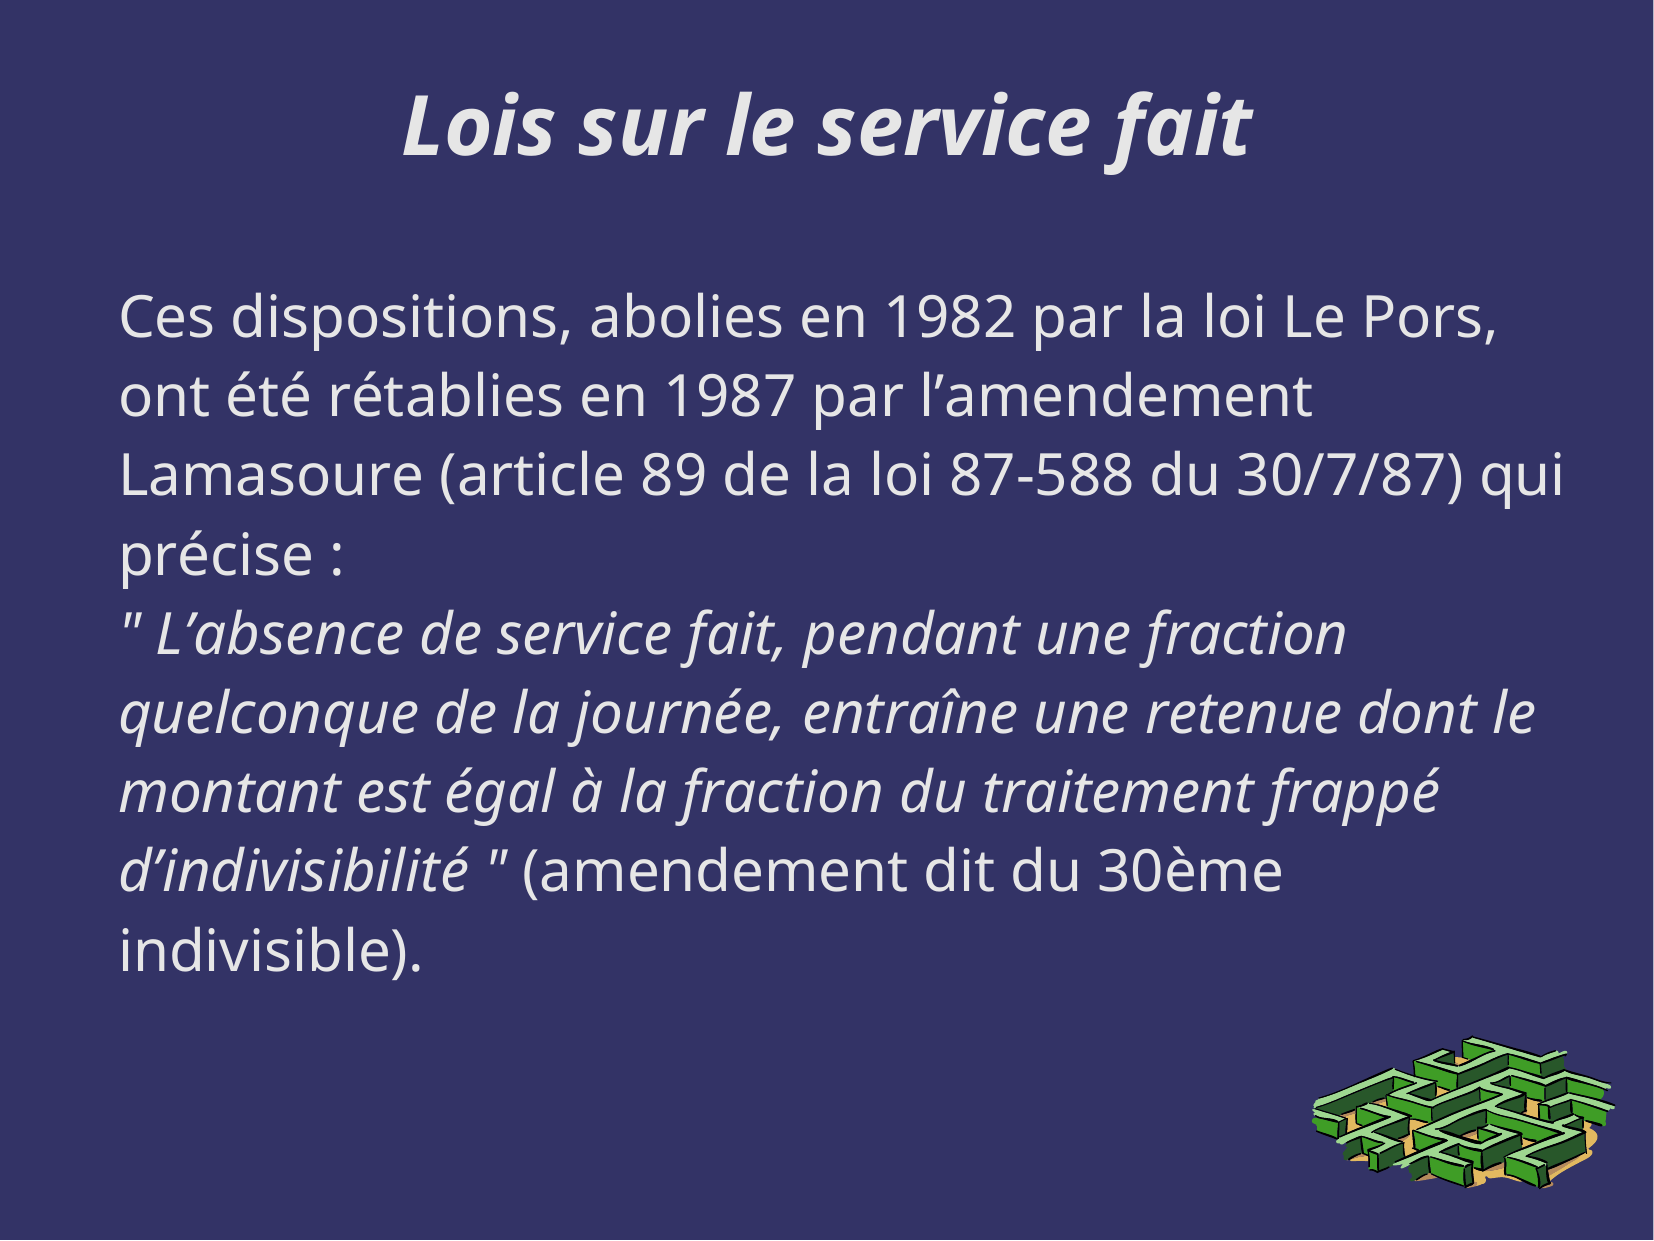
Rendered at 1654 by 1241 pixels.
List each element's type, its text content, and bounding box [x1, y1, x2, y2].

title Lois sur le service fait [121, 26, 1534, 206]
list Ces dispositions, abolies en 1982 par la loi Le Pors, ont été rétablies en 1987 par l’amendement Lamasoure (article 89 de la loi 87-588 du 30/7/87) qui précise : " L’absence de service fait, pendant une fraction quelconque de la journée, entraîne une retenue dont le montant est égal à la fraction du traitement frappé d’indivisibilité " (amendement dit du 30ème indivisible). [118, 206, 1570, 1093]
